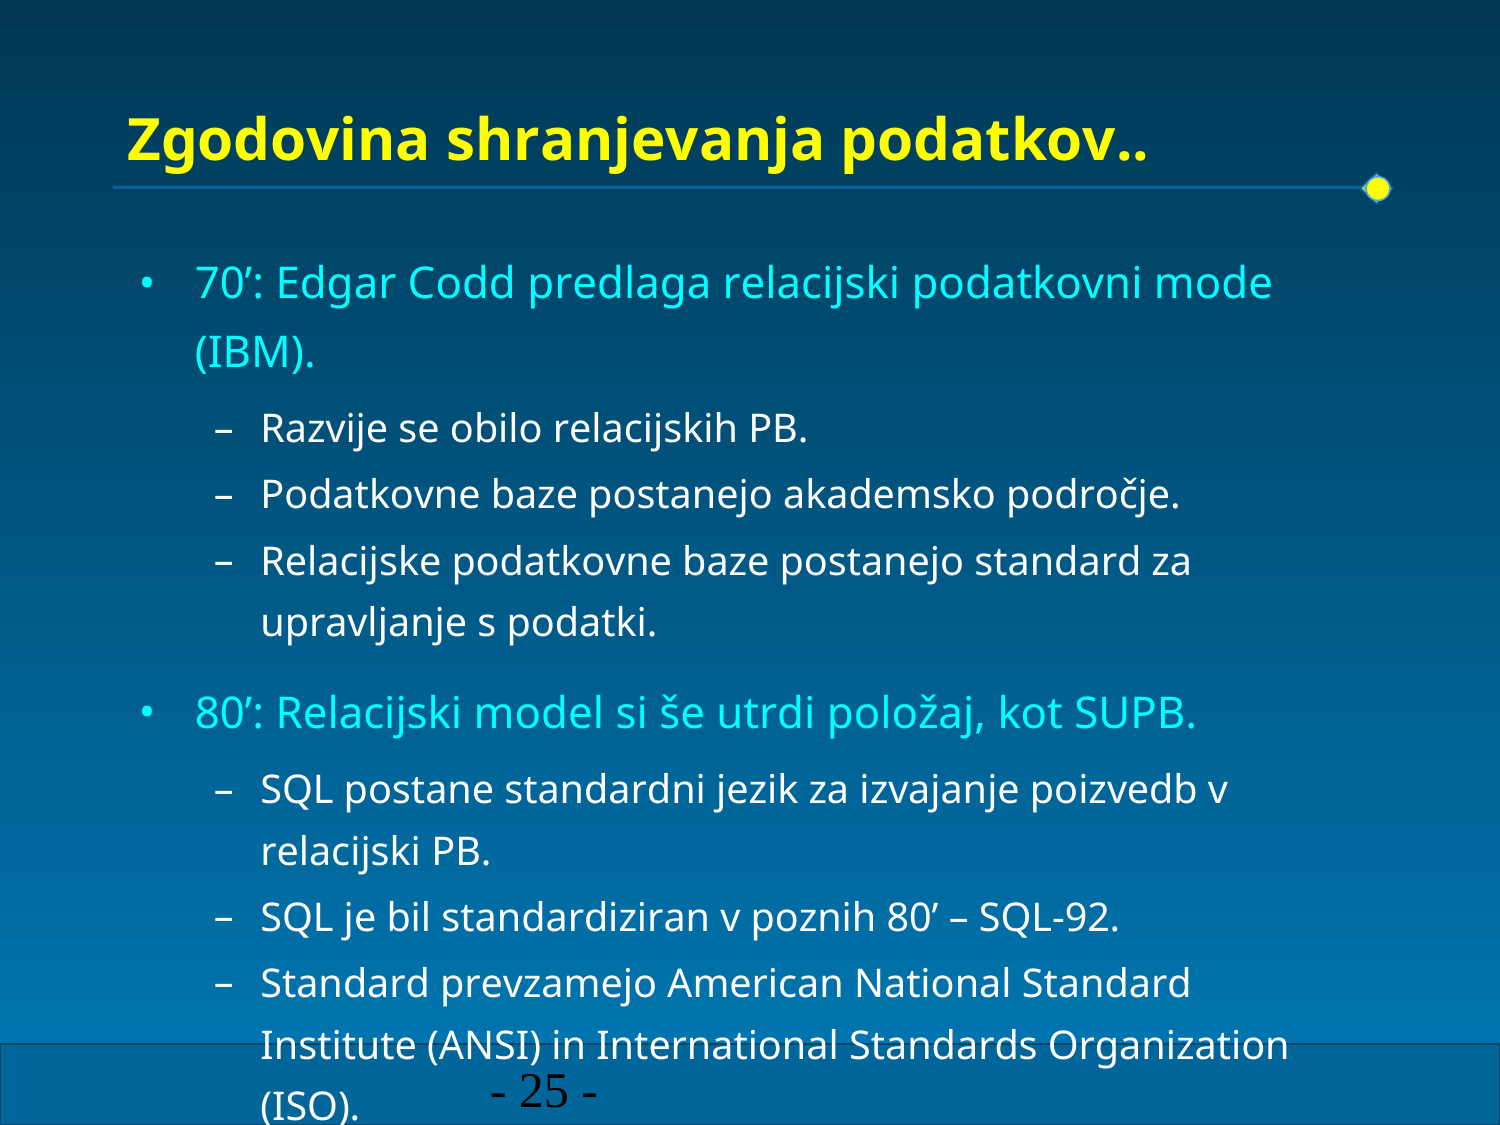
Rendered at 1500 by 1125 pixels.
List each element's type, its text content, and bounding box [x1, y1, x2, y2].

title Zgodovina shranjevanja podatkov.. [112, 94, 1388, 181]
list 70’: Edgar Codd predlaga relacijski podatkovni mode (IBM). Razvije se obilo relacijskih PB. Podatkovne baze postanejo akademsko področje. Relacijske podatkovne baze postanejo standard za upravljanje s podatki. 80’: Relacijski model si še utrdi položaj, kot SUPB. SQL postane standardni jezik za izvajanje poizvedb v relacijski PB. SQL je bil standardiziran v poznih 80’ – SQL-92. Standard prevzamejo American National Standard Institute (ANSI) in International Standards Organization (ISO). Pojavi se programiranje transakcij. [123, 231, 1357, 1026]
